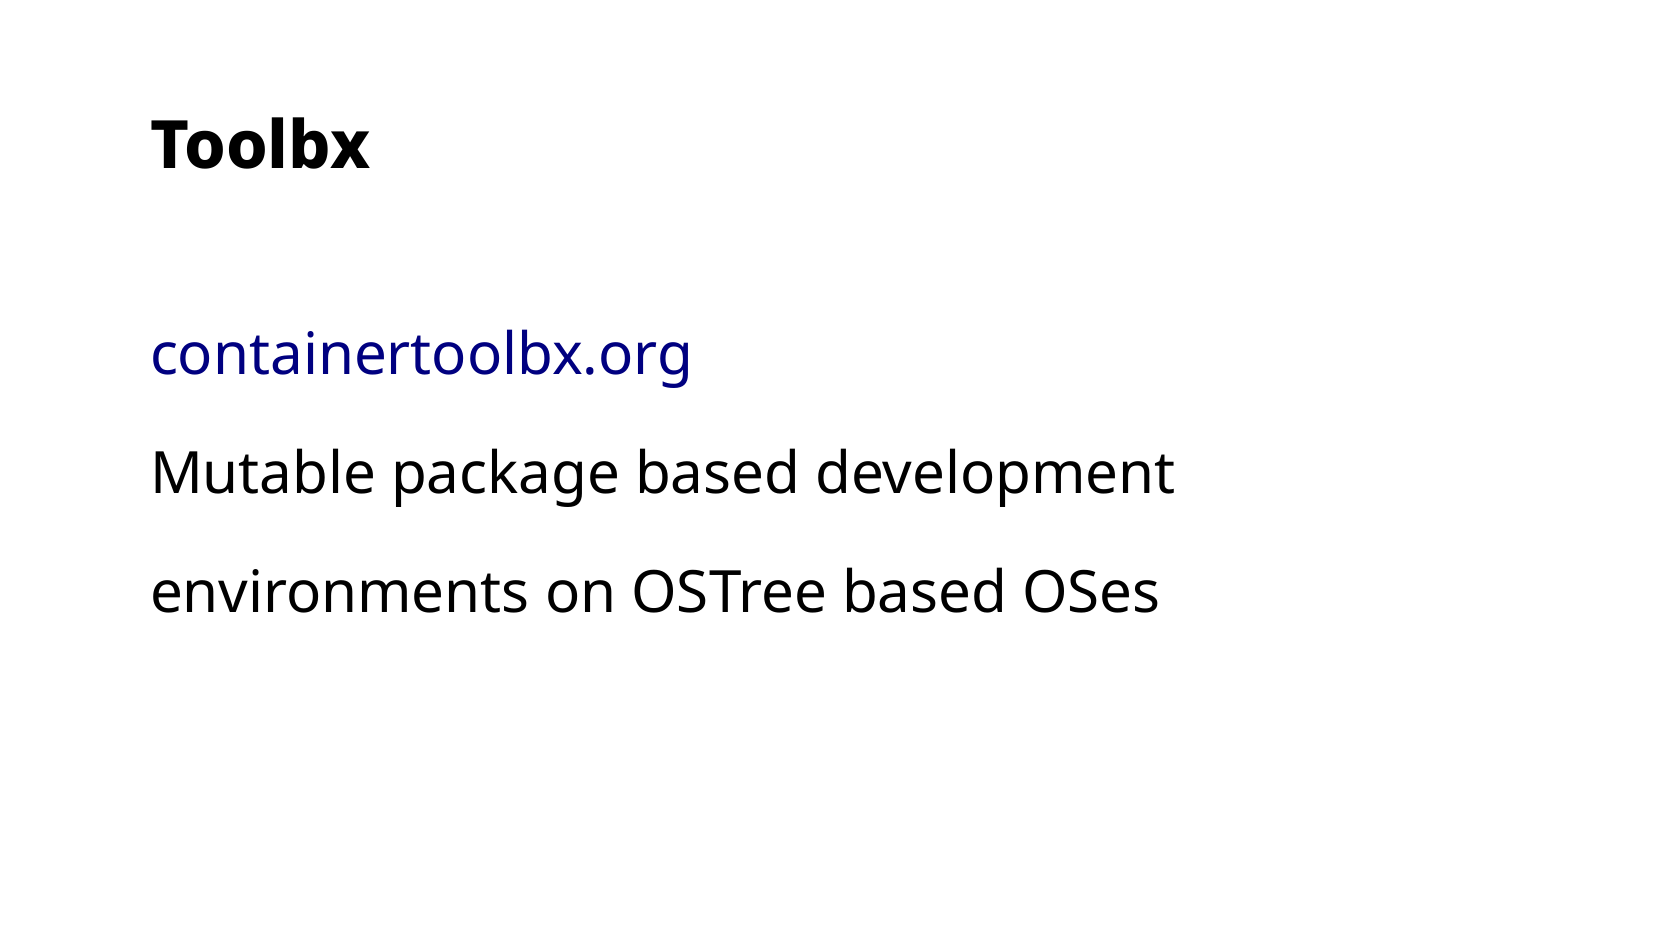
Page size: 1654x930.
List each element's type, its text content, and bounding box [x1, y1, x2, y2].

title Toolbx [150, 107, 1501, 188]
subtitle containertoolbx.org Mutable package based development environments on OSTree based OSes [150, 272, 1501, 812]
